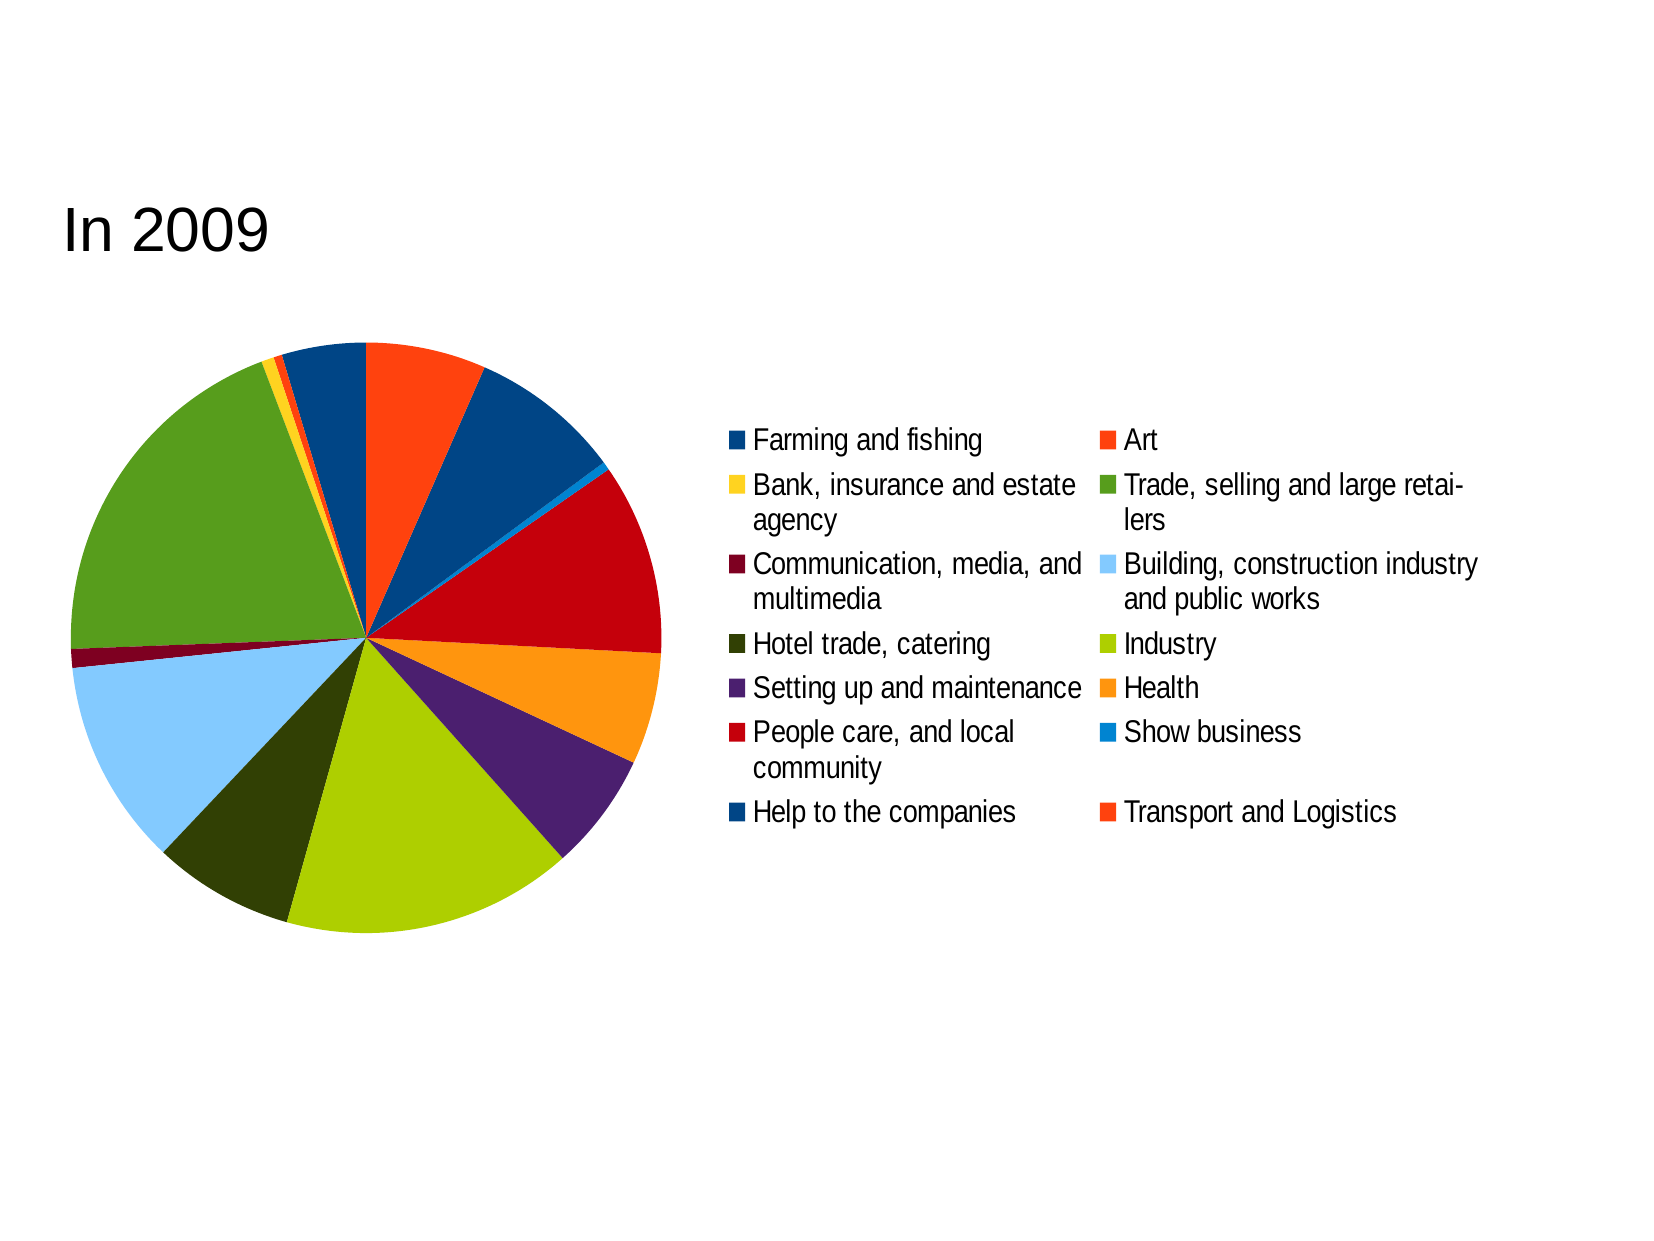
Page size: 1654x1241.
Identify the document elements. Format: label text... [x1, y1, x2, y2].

picture [70, 342, 662, 934]
picture [720, 413, 1489, 839]
text_box In 2009 [47, 187, 934, 272]
